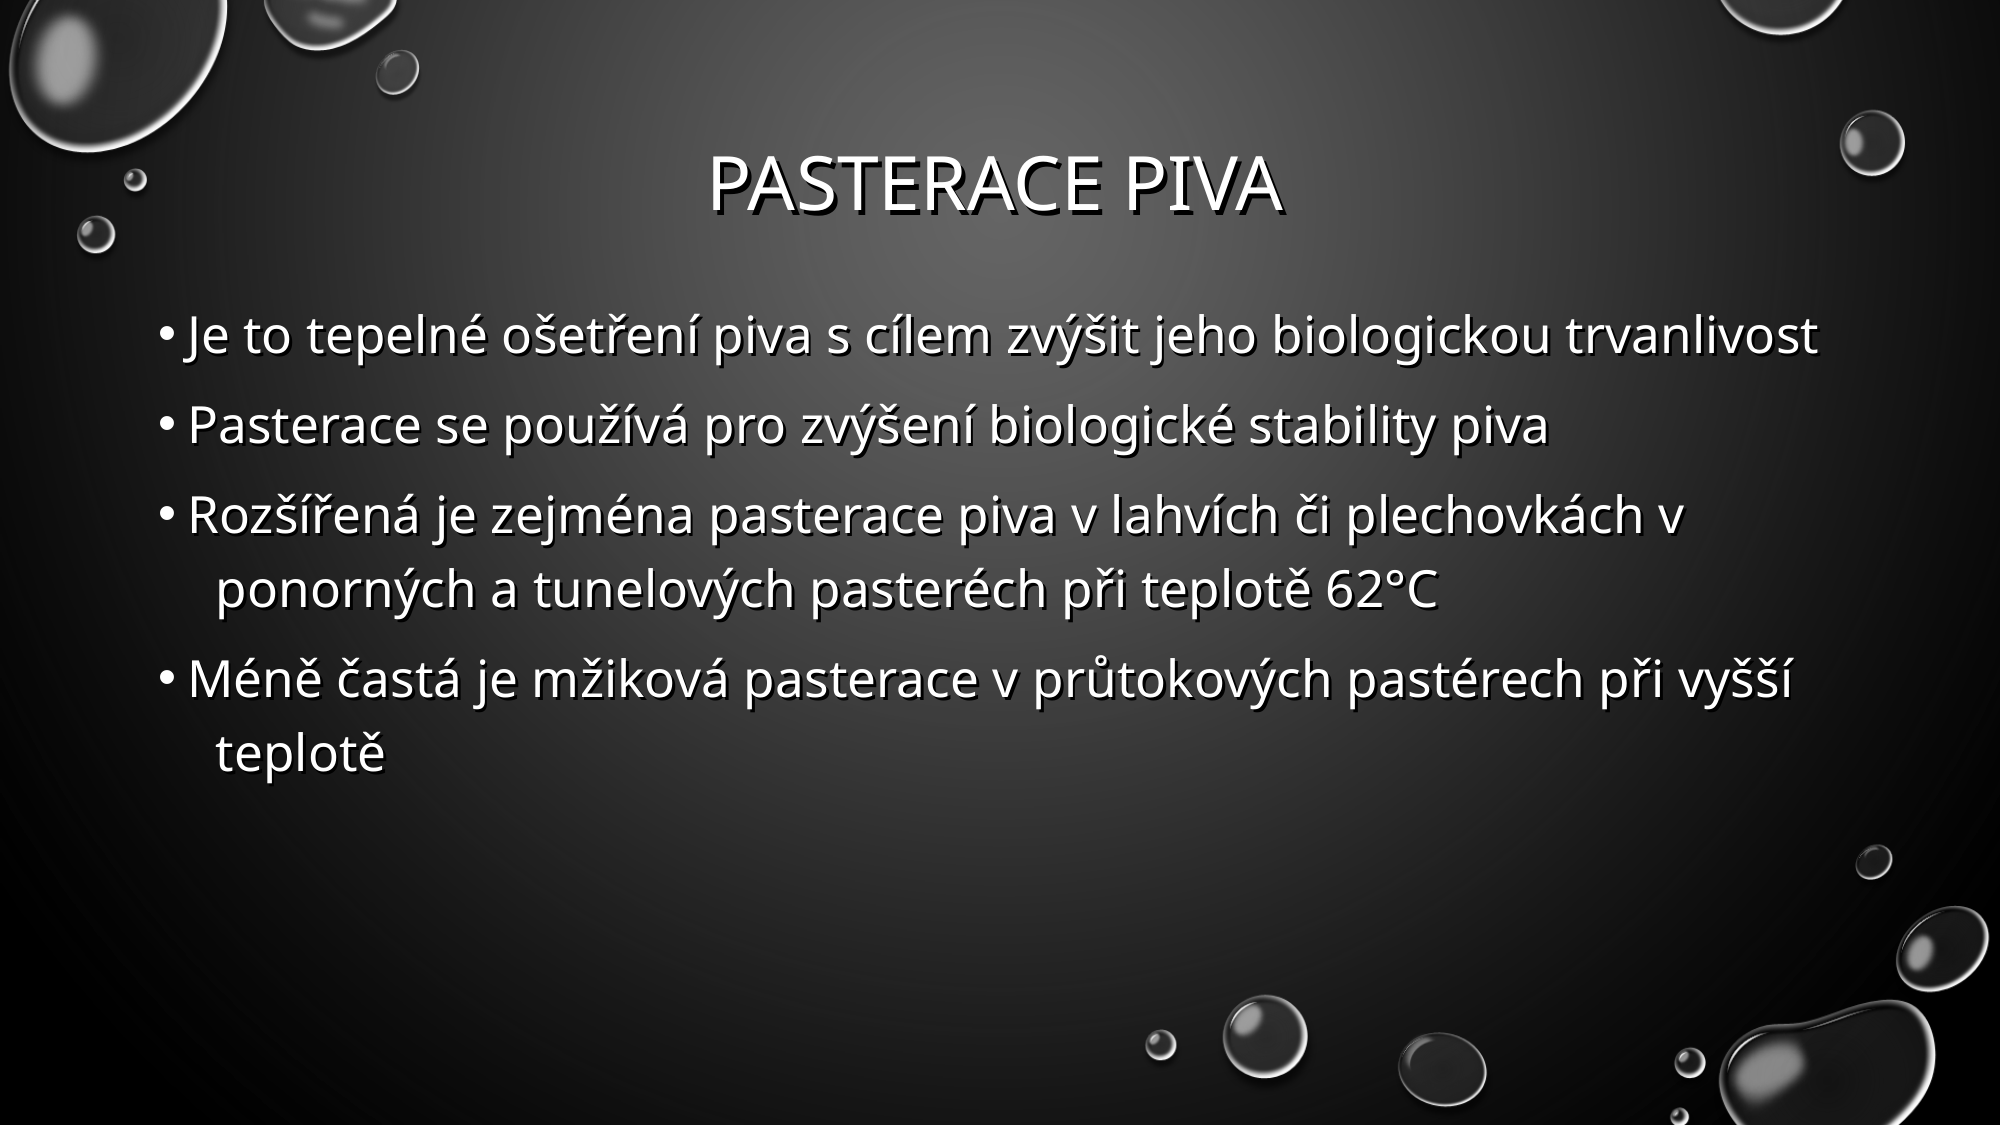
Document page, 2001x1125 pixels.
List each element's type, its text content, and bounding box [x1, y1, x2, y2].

list Je to tepelné ošetření piva s cílem zvýšit jeho biologickou trvanlivost Pasterace se používá pro zvýšení biologické stability piva Rozšířená je zejména pasterace piva v lahvích či plechovkách v ponorných a tunelových pasteréch při teplotě 62°C Méně častá je mžiková pasterace v průtokových pastérech při vyšší teplotě [143, 282, 1844, 845]
title Pasterace piva [144, 55, 1846, 318]
